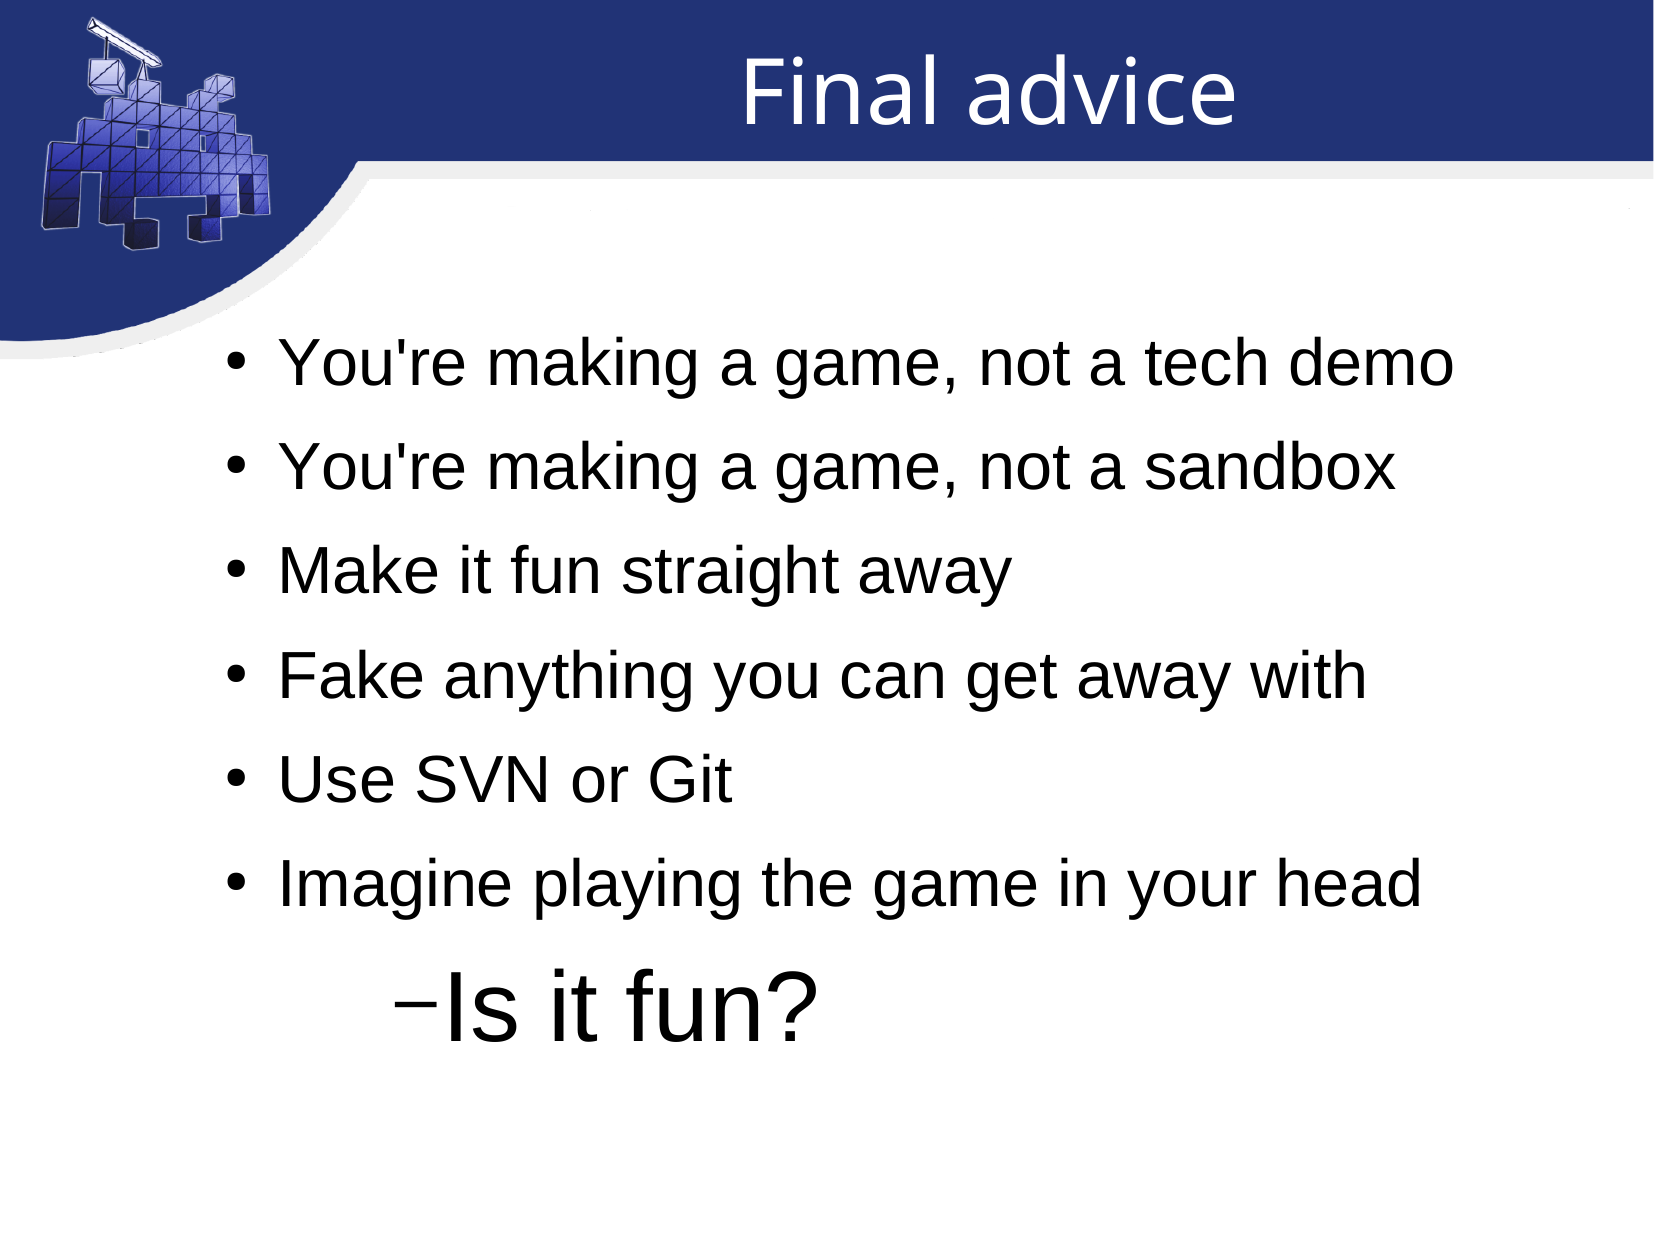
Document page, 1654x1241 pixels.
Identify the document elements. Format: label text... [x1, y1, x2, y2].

picture [0, 0, 1654, 443]
title Final advice [354, 35, 1625, 142]
list You're making a game, not a tech demo You're making a game, not a sandbox Make it fun straight away Fake anything you can get away with Use SVN or Git Imagine playing the game in your head Is it fun? [206, 324, 1595, 1078]
